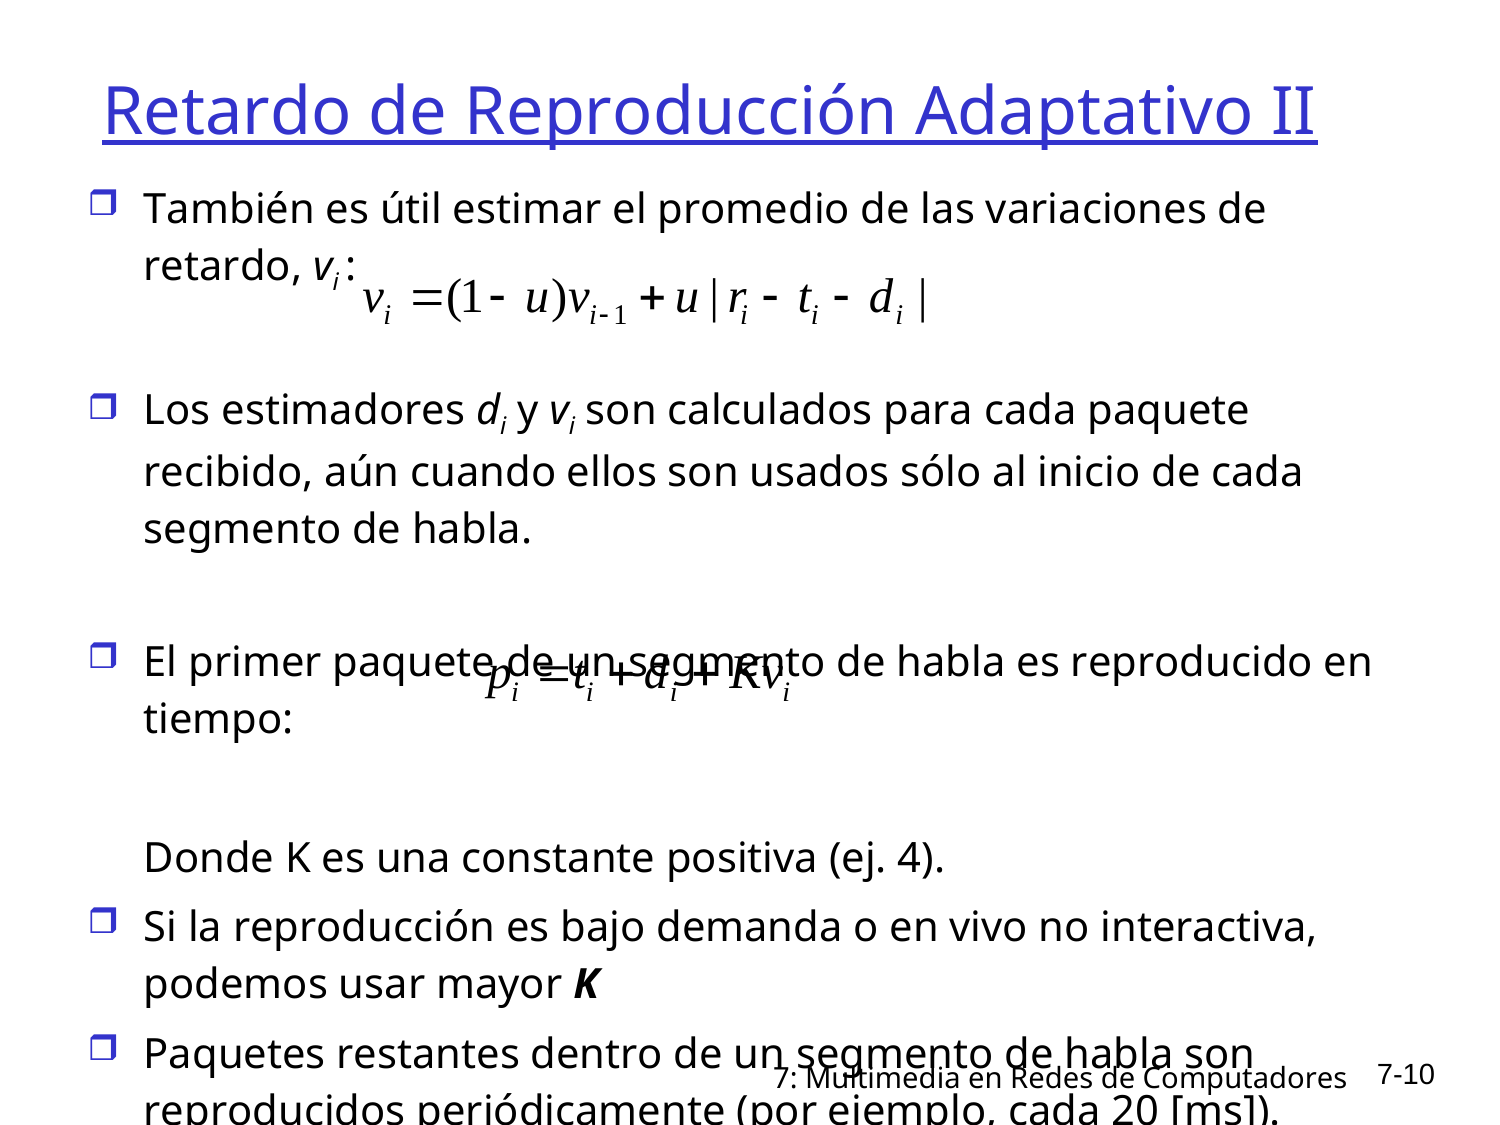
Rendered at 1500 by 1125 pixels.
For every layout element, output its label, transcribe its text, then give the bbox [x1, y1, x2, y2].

list También es útil estimar el promedio de las variaciones de retardo, vi : Los estimadores di y vi son calculados para cada paquete recibido, aún cuando ellos son usados sólo al inicio de cada segmento de habla. El primer paquete de un segmento de habla es reproducido en tiempo: Donde K es una constante positiva (ej. 4). Si la reproducción es bajo demanda o en vivo no interactiva, podemos usar mayor K Paquetes restantes dentro de un segmento de habla son reproducidos periódicamente (por ejemplo, cada 20 [ms]). [87, 178, 1426, 1021]
title Retardo de Reproducción Adaptativo II [87, 29, 1426, 178]
